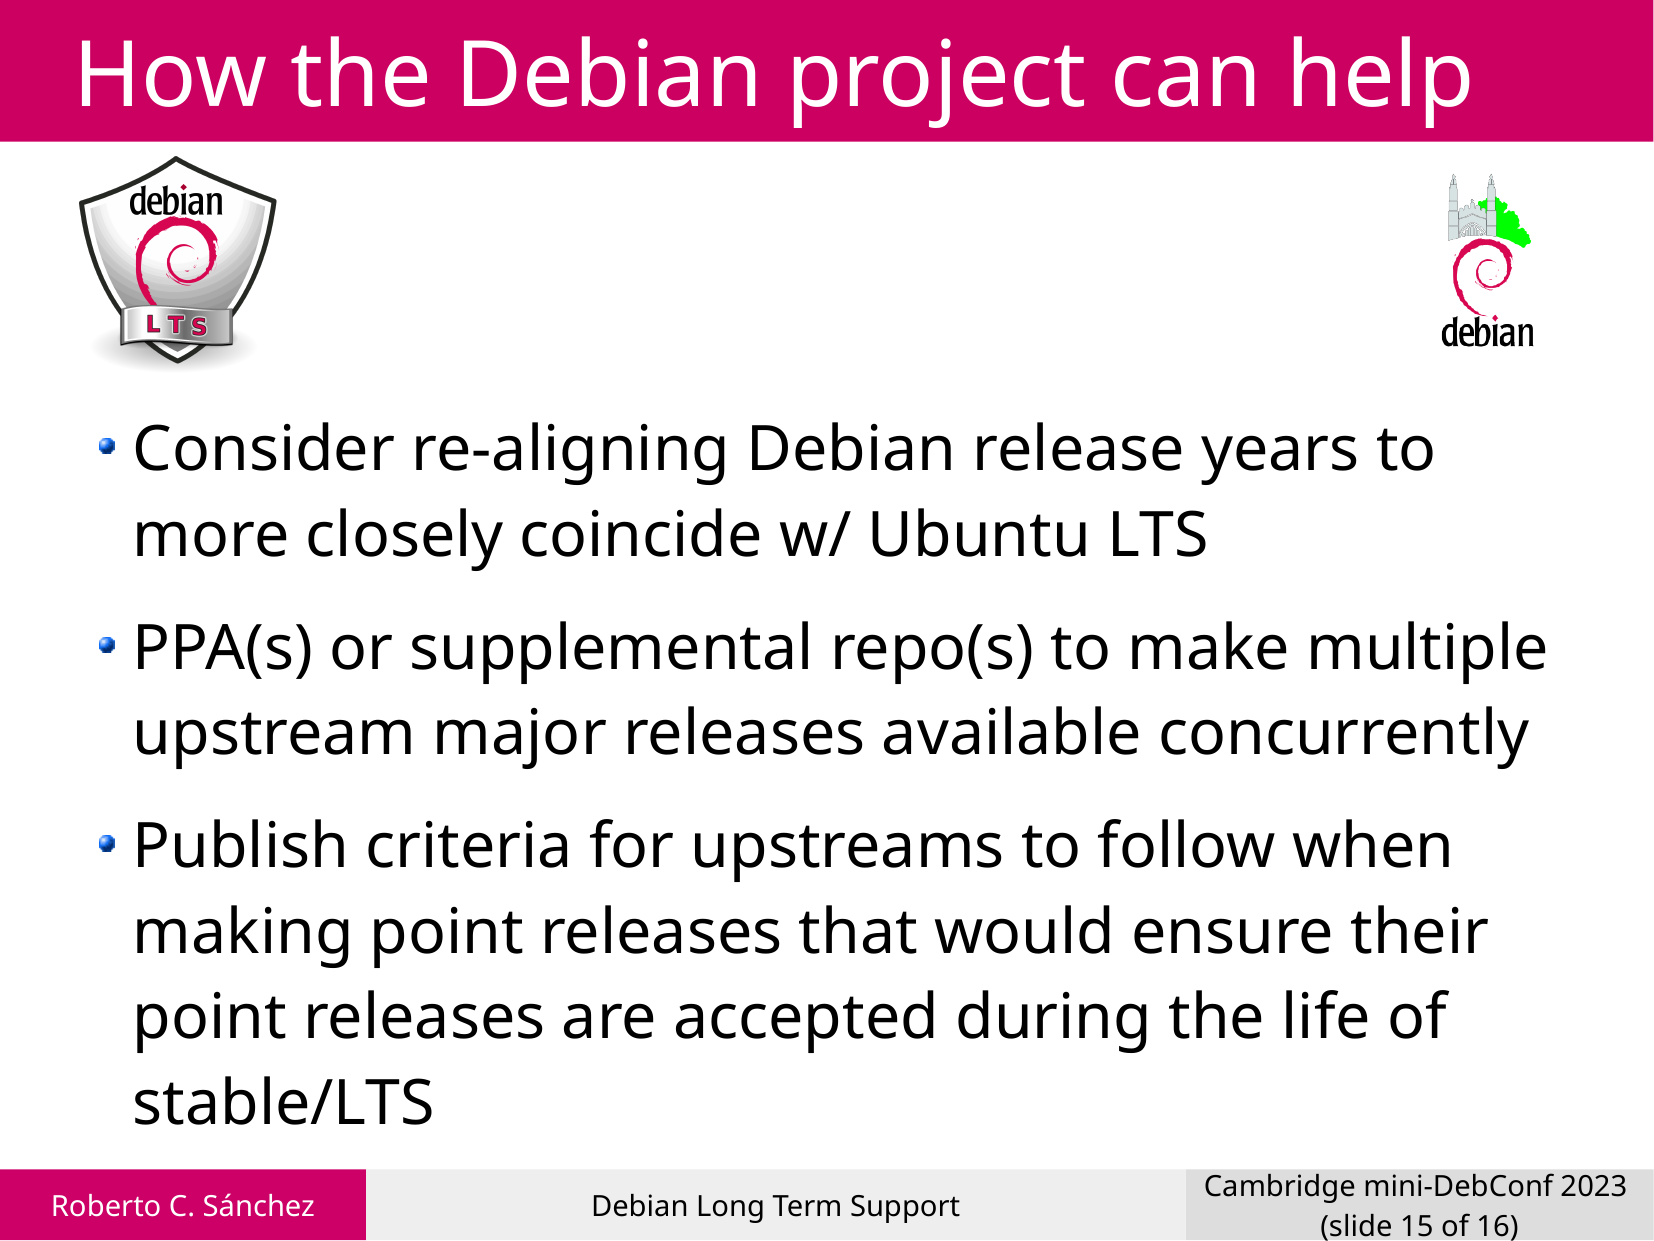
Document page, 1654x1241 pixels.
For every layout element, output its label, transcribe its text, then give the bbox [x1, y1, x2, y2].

title How the Debian project can help [0, 0, 1654, 142]
picture [59, 142, 296, 378]
picture [1405, 165, 1562, 290]
list Consider re-aligning Debian release years to more closely coincide w/ Ubuntu LTS PPA(s) or supplemental repo(s) to make multiple upstream major releases available concurrently Publish criteria for upstreams to follow when making point releases that would ensure their point releases are accepted during the life of stable/LTS [82, 290, 1571, 1159]
